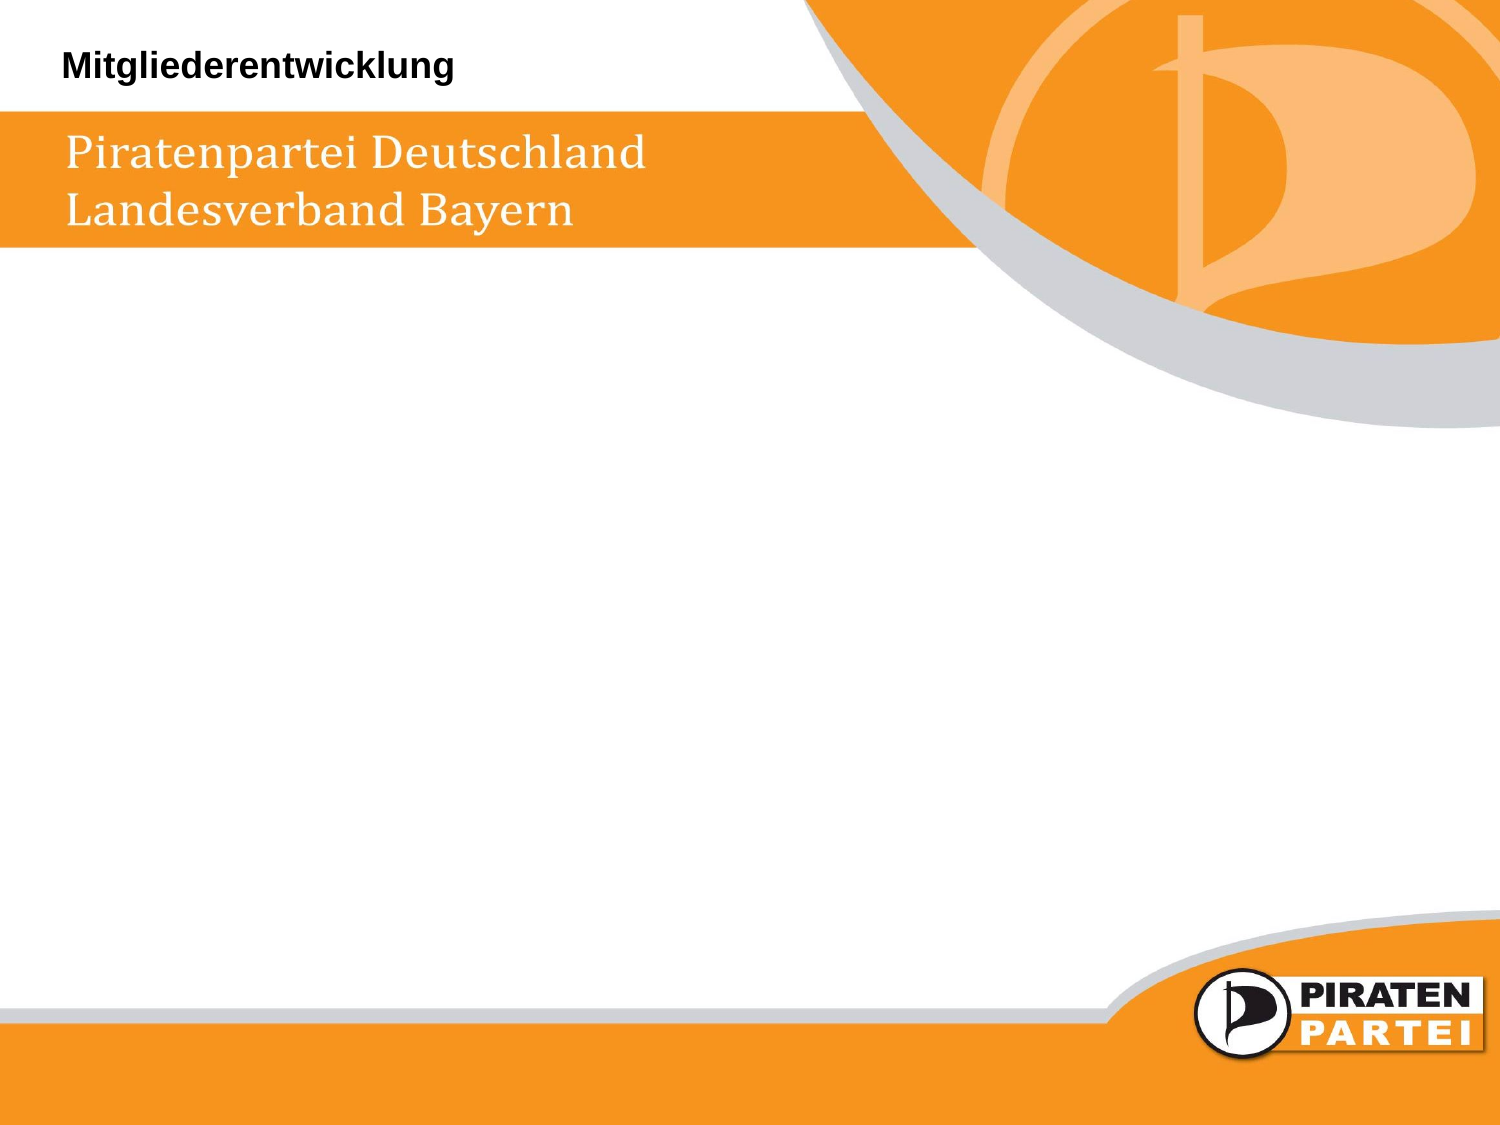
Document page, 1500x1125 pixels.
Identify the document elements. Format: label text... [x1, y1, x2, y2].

picture [0, 0, 1500, 1125]
title Mitgliederentwicklung [46, 27, 1397, 104]
